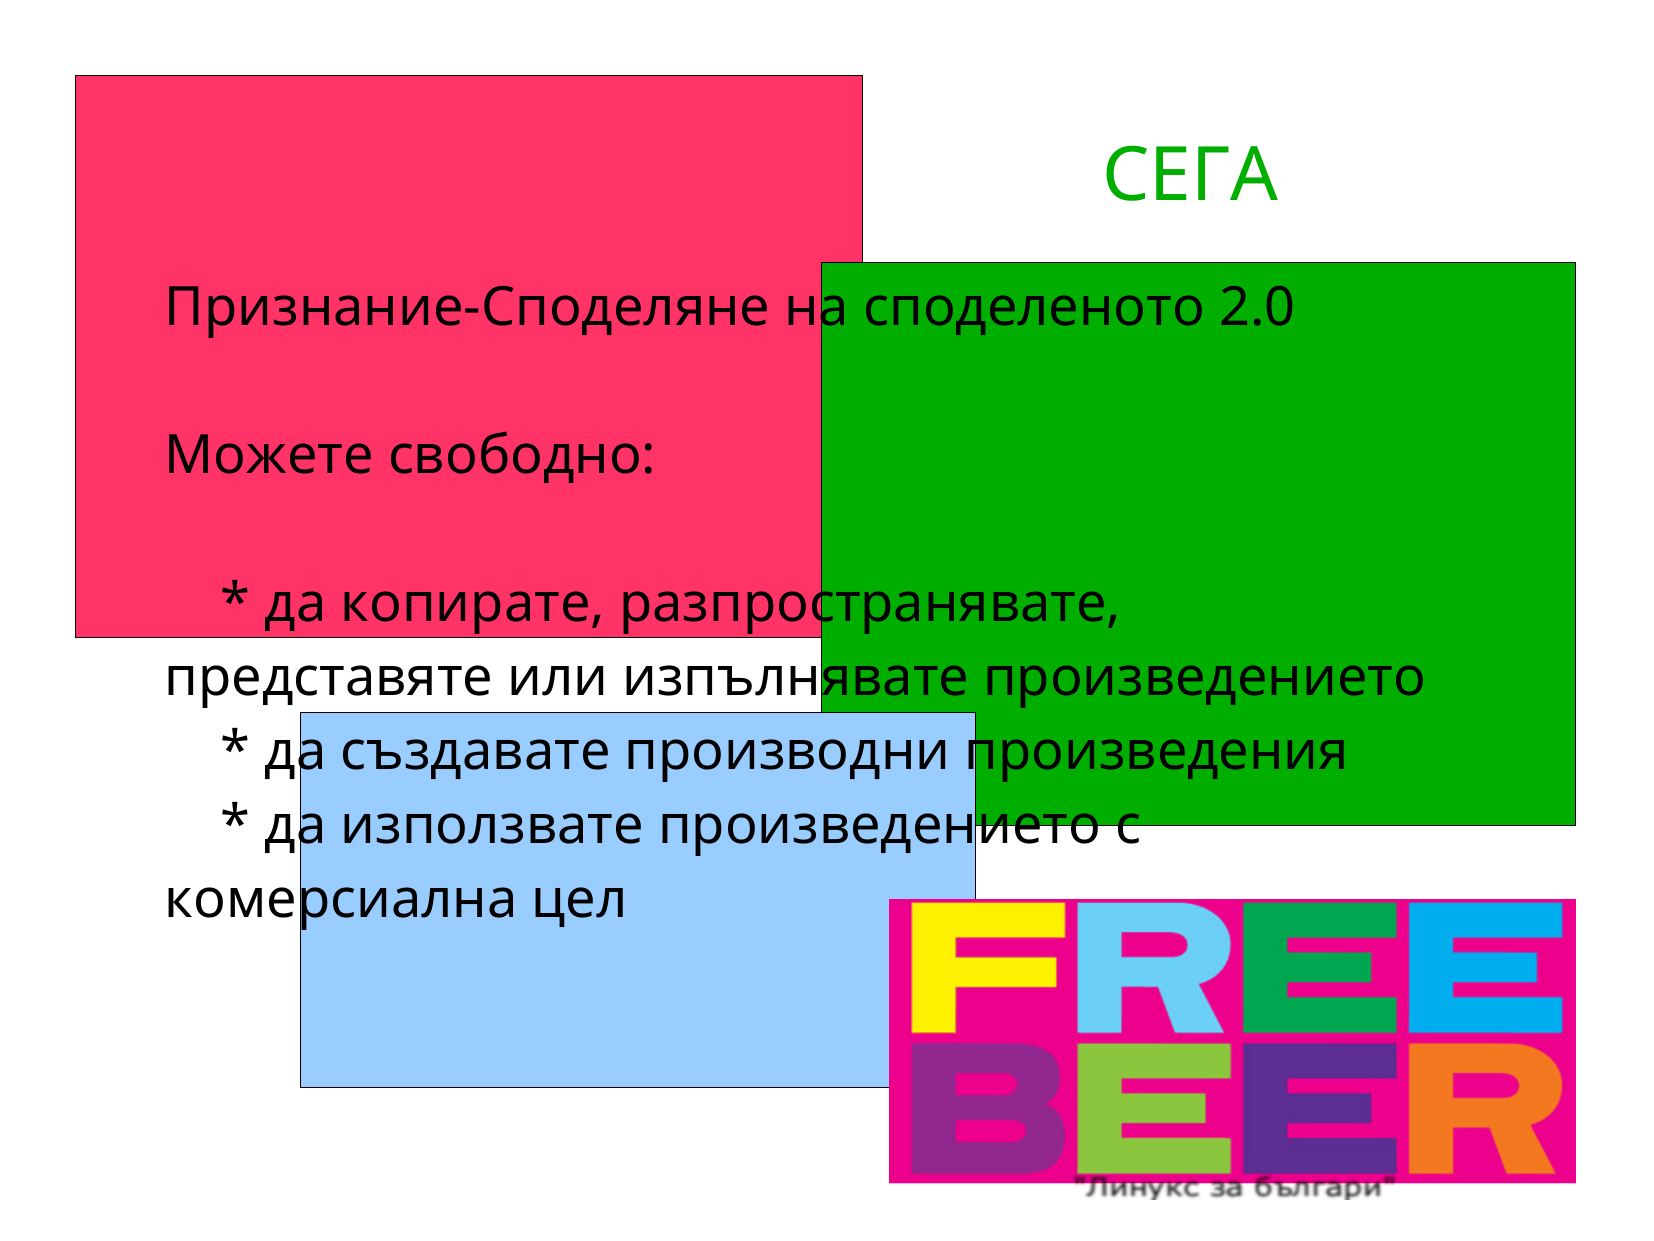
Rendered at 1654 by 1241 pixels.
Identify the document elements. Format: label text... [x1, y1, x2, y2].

text_box СЕГА [1087, 112, 1538, 218]
text_box Признание-Споделяне на споделеното 2.0 Можете свободно: * да копирате, разпространявате, представяте или изпълнявате произведението * да създавате производни произведения * да използвате произведението с комерсиална цел [150, 260, 1463, 976]
text_box [300, 976, 889, 1088]
text_box [1463, 262, 1576, 826]
text_box [75, 75, 863, 638]
picture [889, 899, 1576, 1201]
